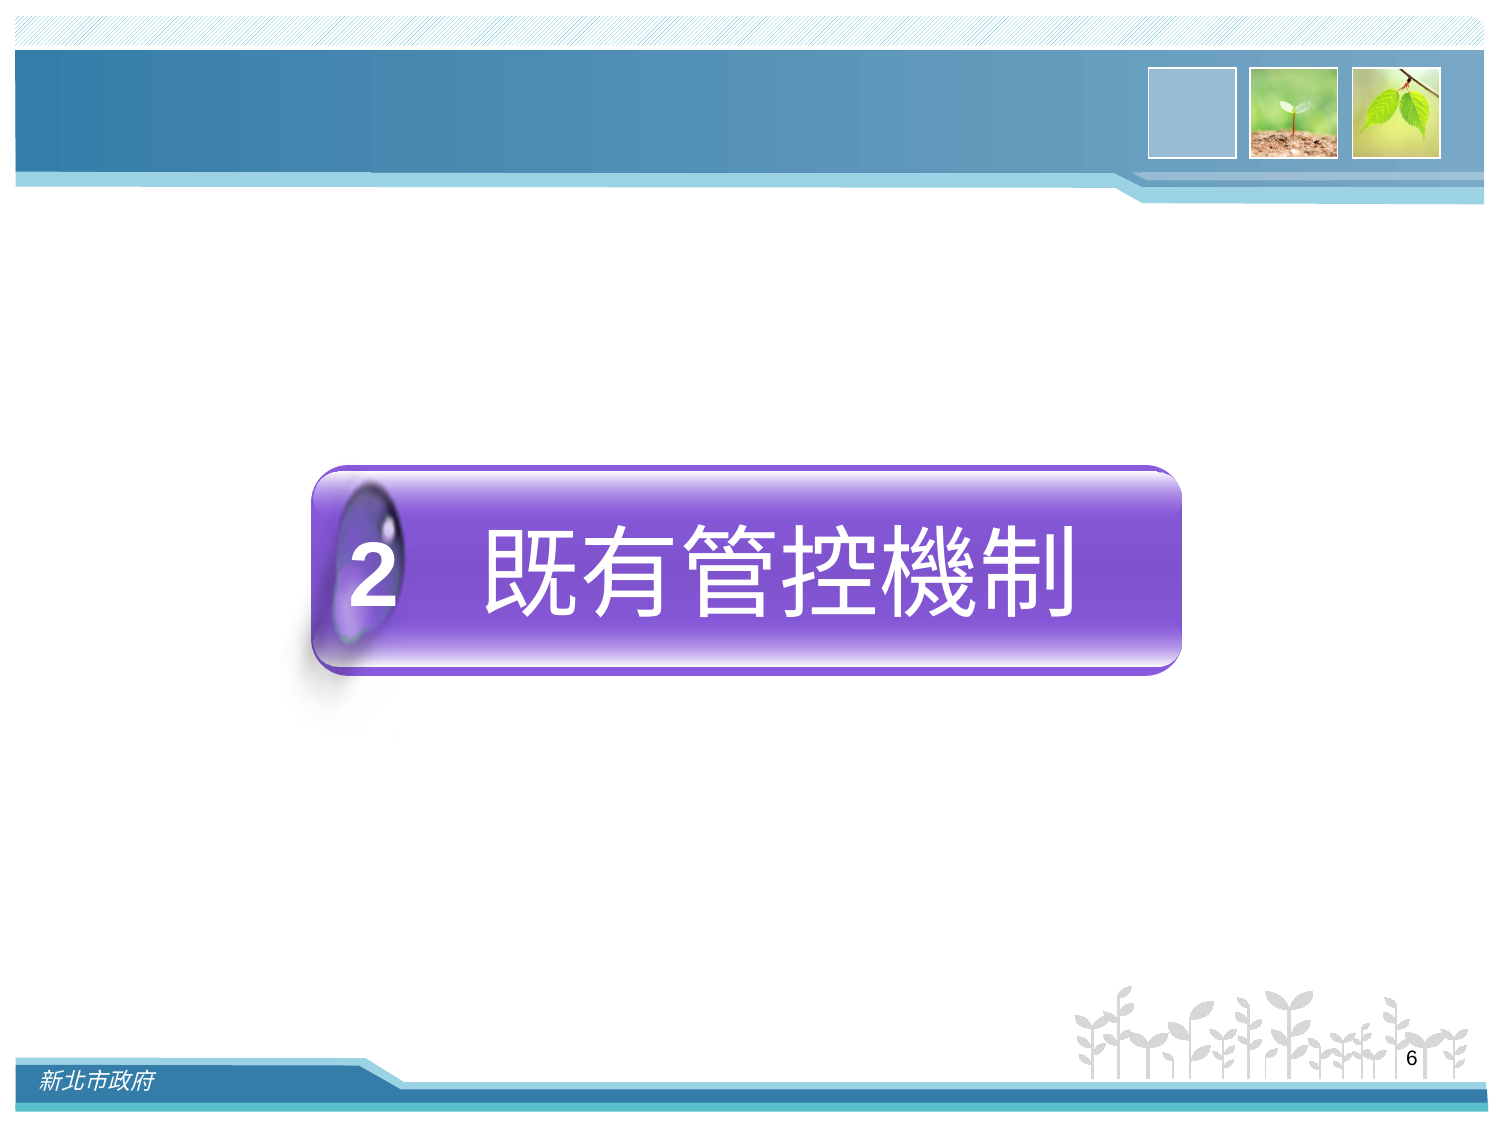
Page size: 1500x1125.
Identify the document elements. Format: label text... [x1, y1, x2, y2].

picture [1353, 69, 1439, 157]
text_box 既有管控機制 [411, 502, 1149, 638]
picture [1251, 69, 1337, 157]
slide_number <編號> [1167, 1037, 1433, 1085]
text_box 2 [333, 507, 397, 633]
text_box [411, 465, 1183, 676]
picture [281, 463, 411, 754]
